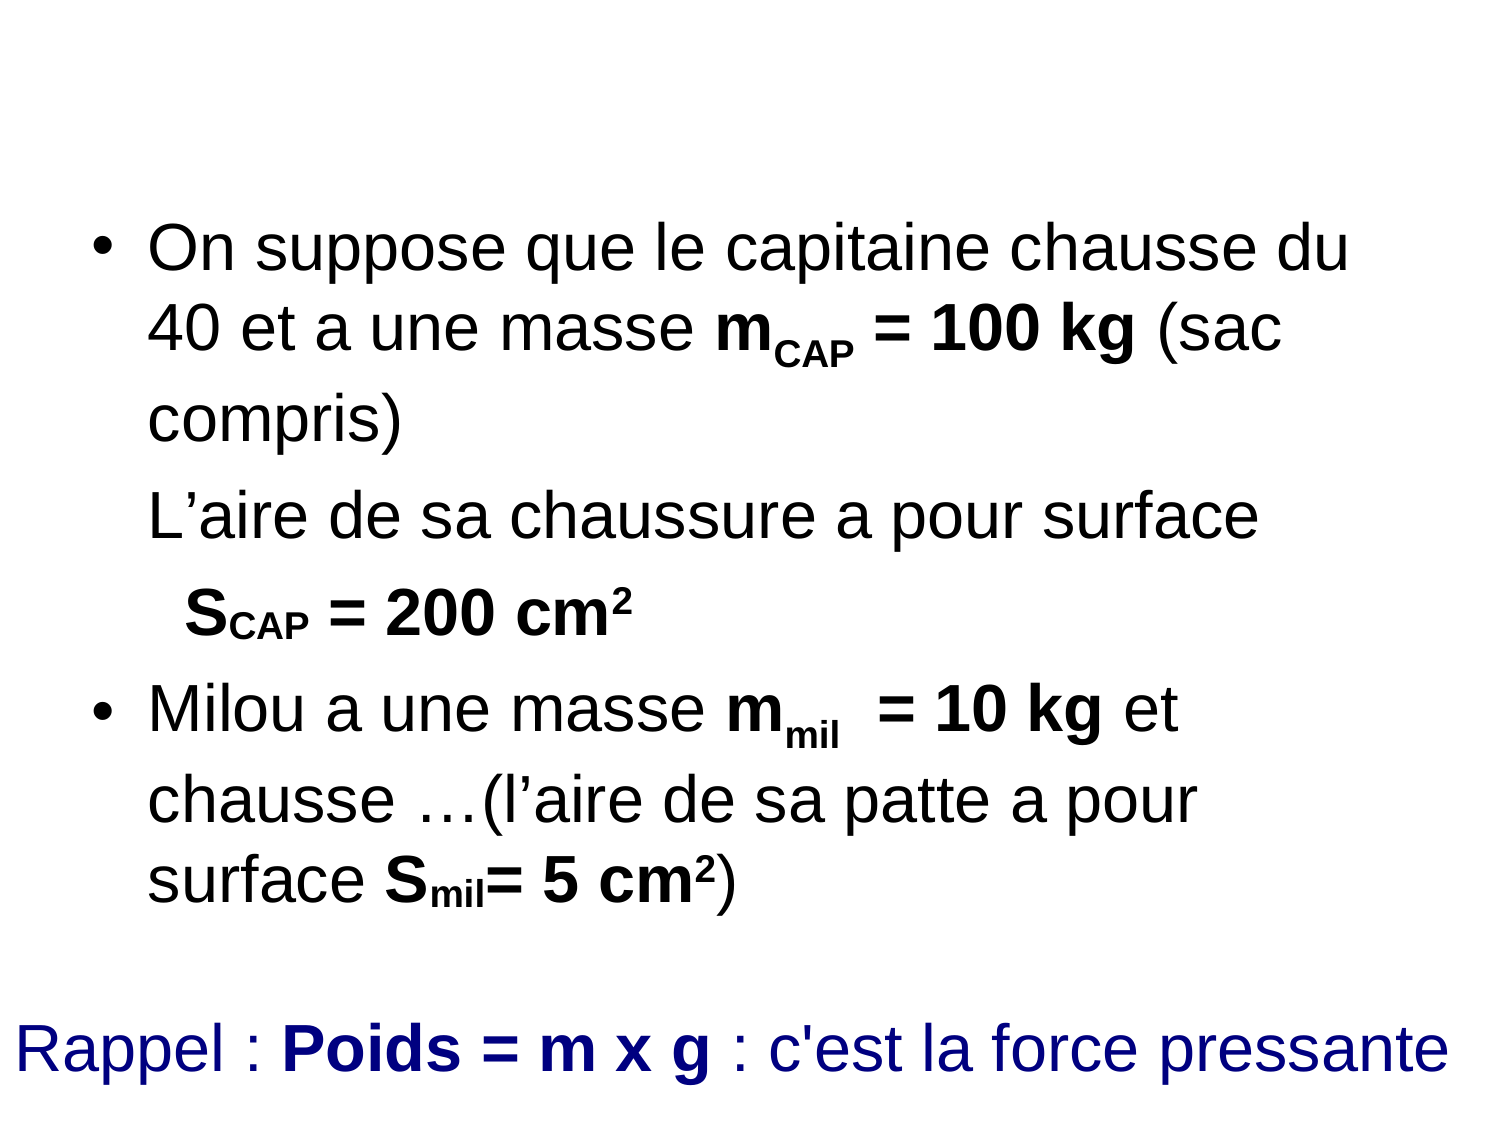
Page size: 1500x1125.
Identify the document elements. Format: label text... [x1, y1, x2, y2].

text_box Rappel : Poids = m x g : c'est la force pressante [0, 997, 1500, 1093]
list On suppose que le capitaine chausse du 40 et a une masse mCAP = 100 kg (sac compris) L’aire de sa chaussure a pour surface SCAP = 200 cm2 Milou a une masse mmil = 10 kg et chausse …(l’aire de sa patte a pour surface Smil= 5 cm2) [76, 196, 1427, 969]
